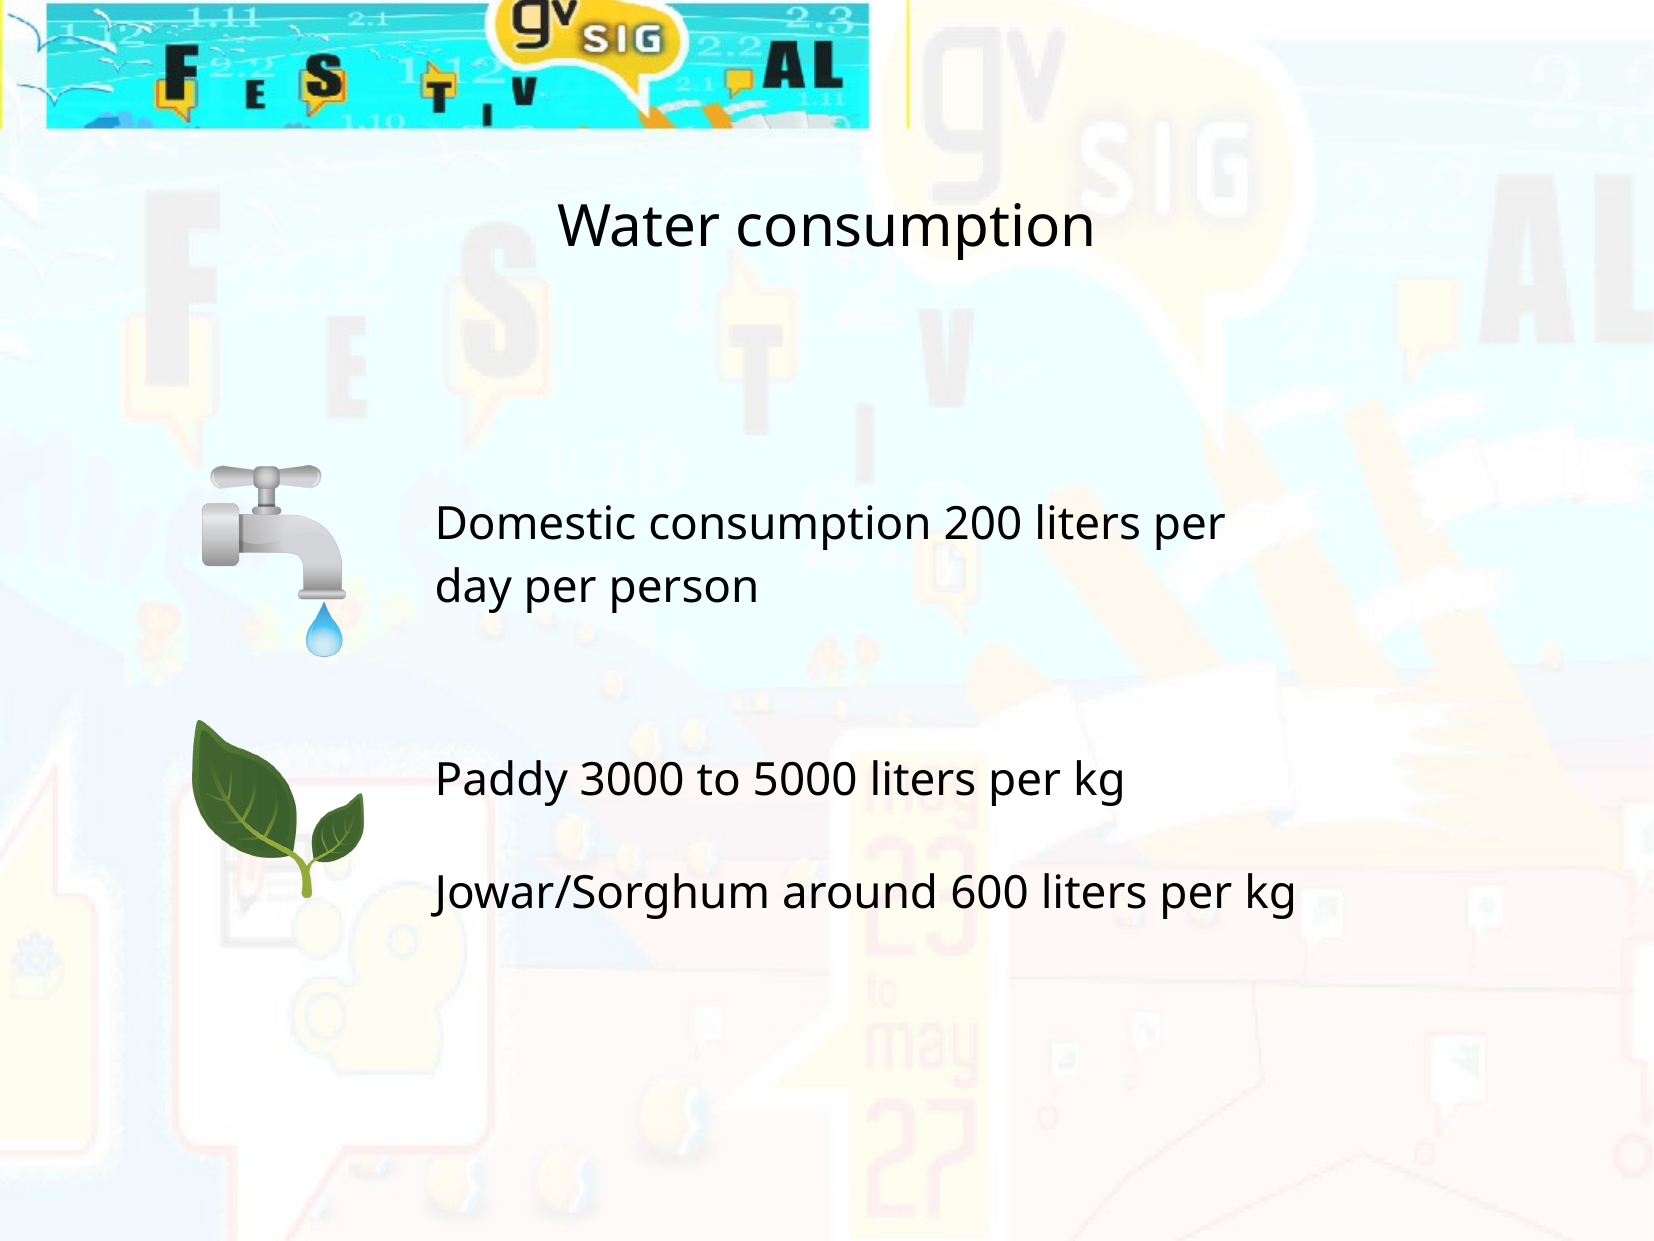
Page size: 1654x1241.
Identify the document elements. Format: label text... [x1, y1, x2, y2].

picture [0, 0, 1654, 1241]
text_box Paddy 3000 to 5000 liters per kg Jowar/Sorghum around 600 liters per kg [419, 738, 1336, 961]
title Water consumption [82, 120, 1571, 328]
text_box Domestic consumption 200 liters per day per person [419, 483, 1261, 611]
